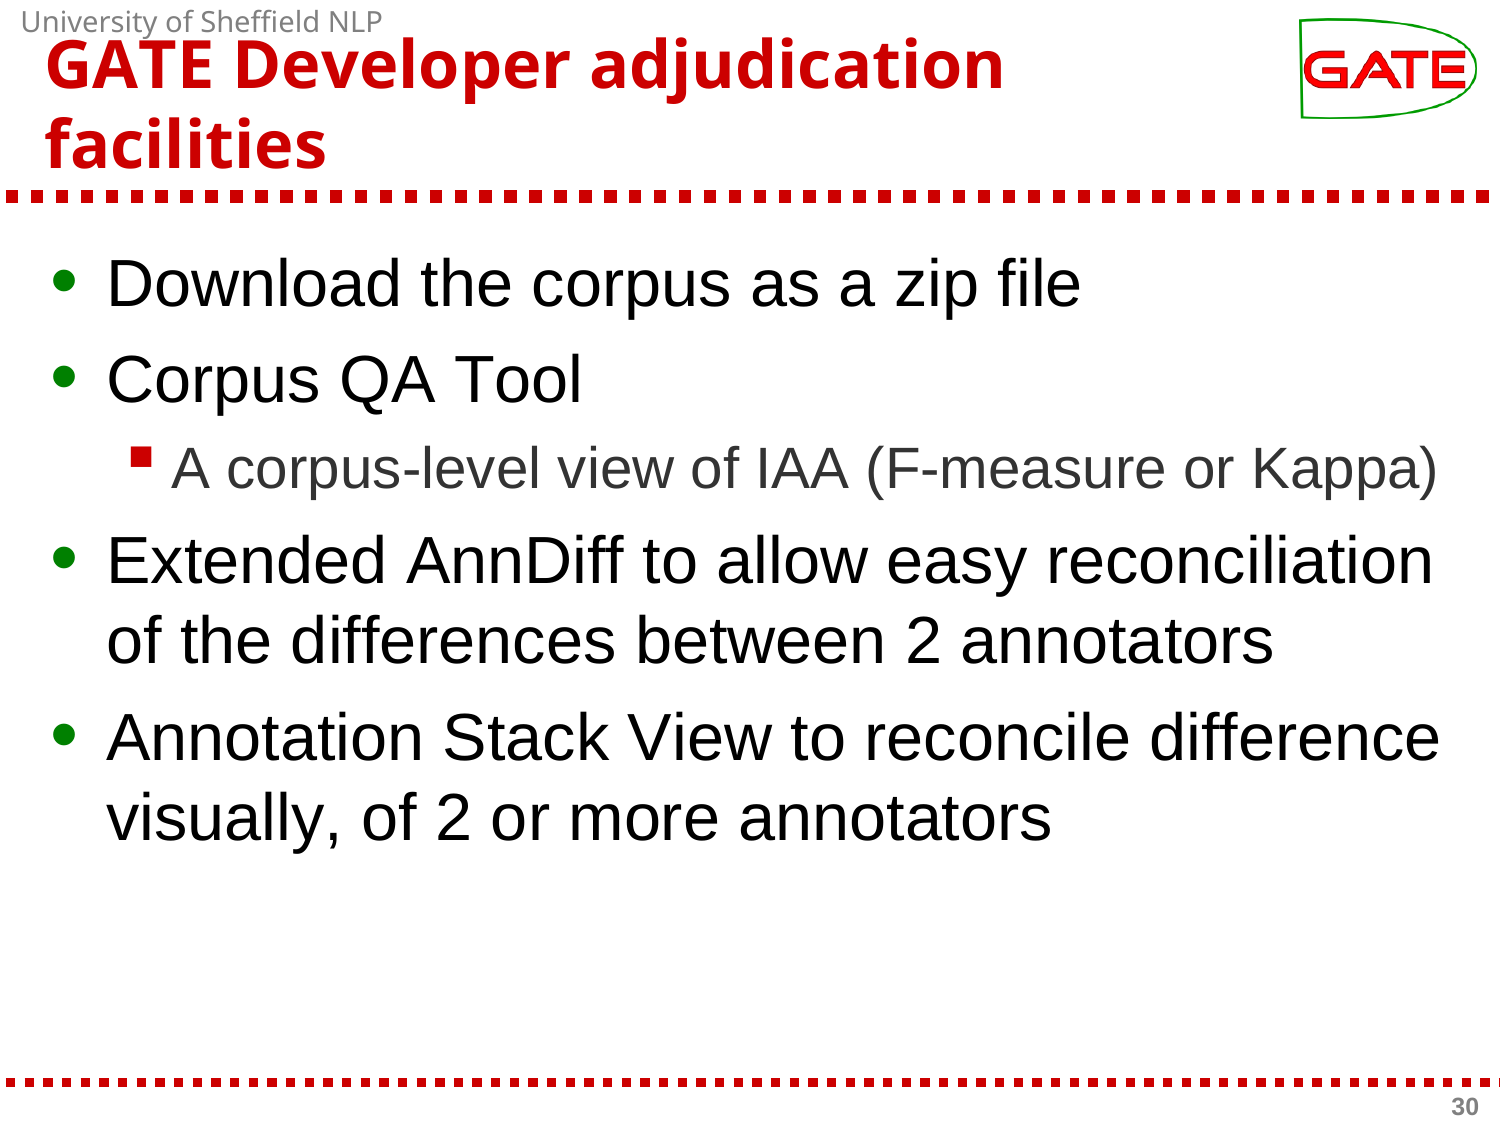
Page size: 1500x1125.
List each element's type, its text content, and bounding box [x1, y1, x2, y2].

picture [1299, 18, 1477, 119]
list Download the corpus as a zip file Corpus QA Tool A corpus-level view of IAA (F-measure or Kappa) Extended AnnDiff to allow easy reconciliation of the differences between 2 annotators Annotation Stack View to reconcile difference visually, of 2 or more annotators [35, 231, 1465, 1059]
text_box <number> [1144, 1082, 1495, 1125]
title GATE Developer adjudication facilities [29, 13, 1188, 189]
